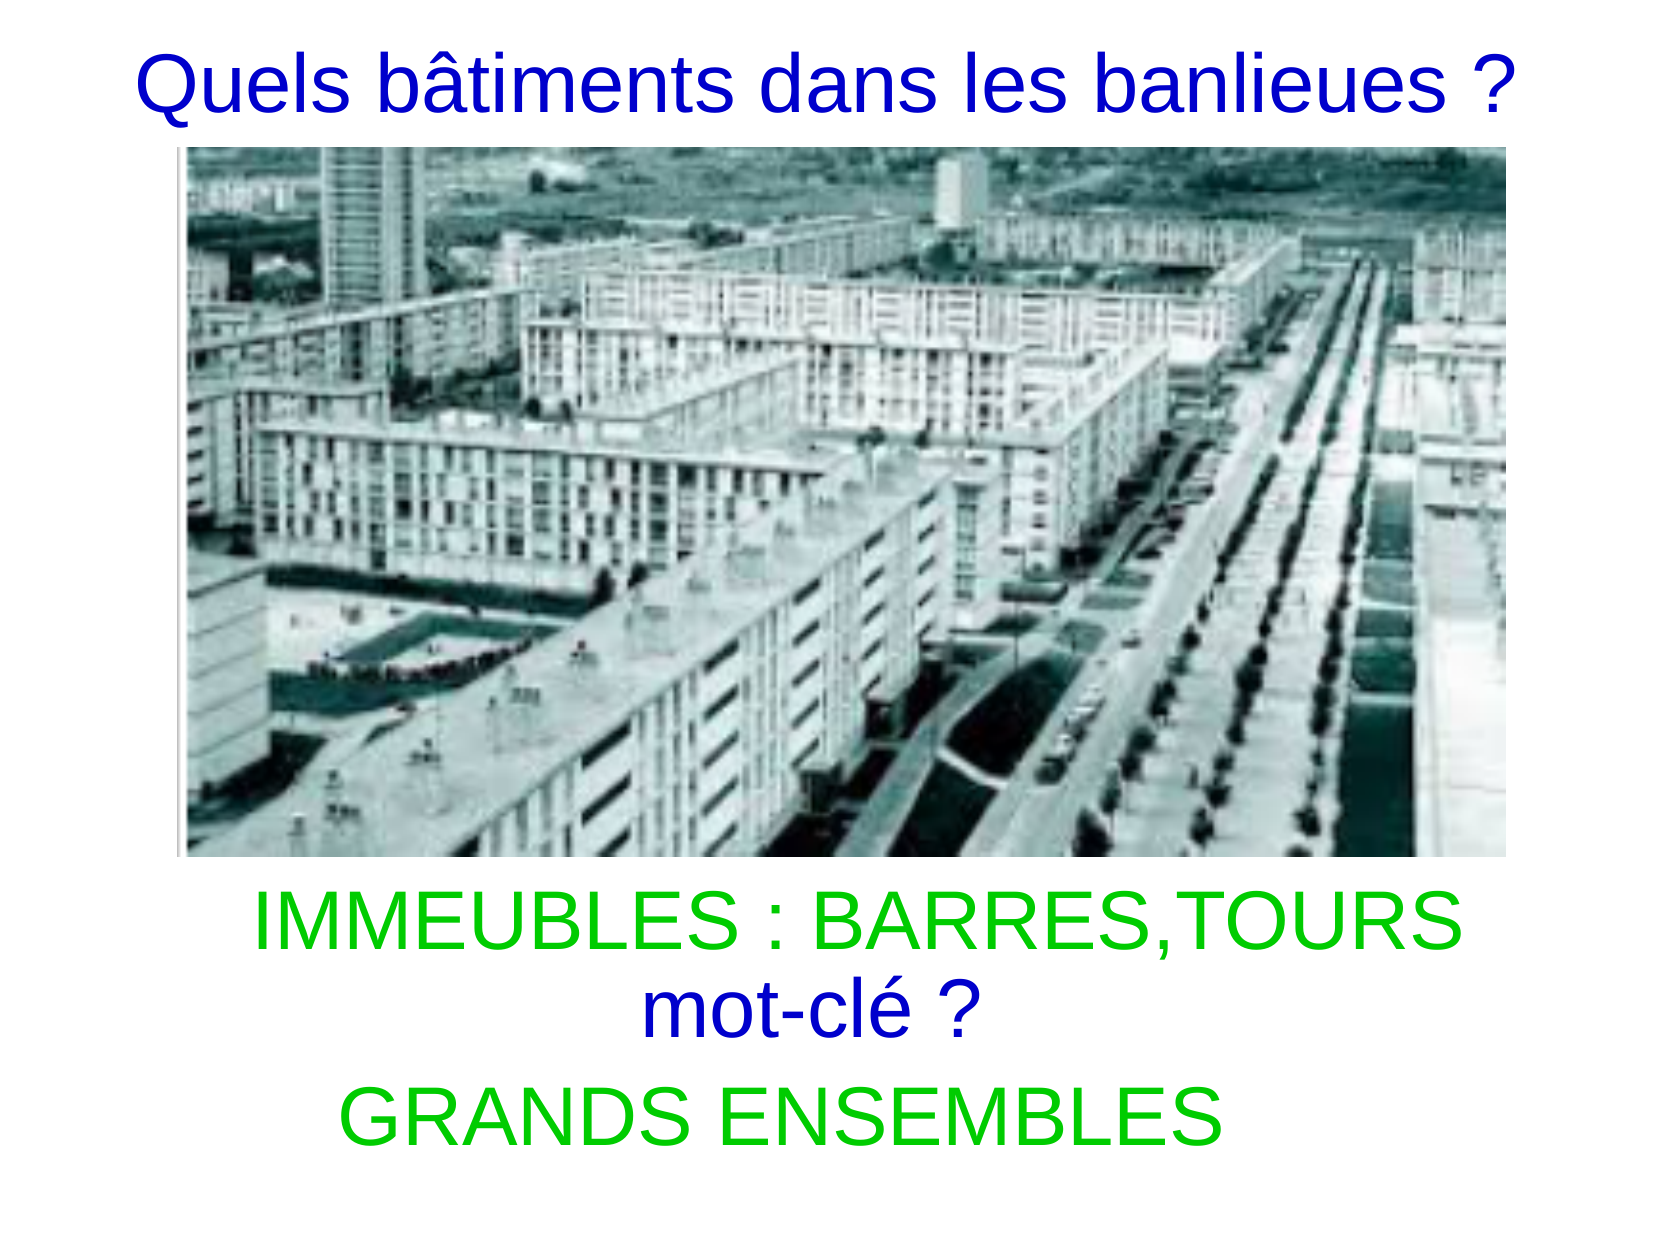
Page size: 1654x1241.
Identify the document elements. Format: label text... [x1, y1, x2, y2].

text_box mot-clé ? [29, 955, 1595, 1063]
picture [177, 147, 1506, 857]
text_box GRANDS ENSEMBLES [206, 1062, 1359, 1171]
text_box Quels bâtiments dans les banlieues ? [0, 29, 1654, 138]
text_box IMMEUBLES : BARRES,TOURS [236, 866, 1481, 955]
